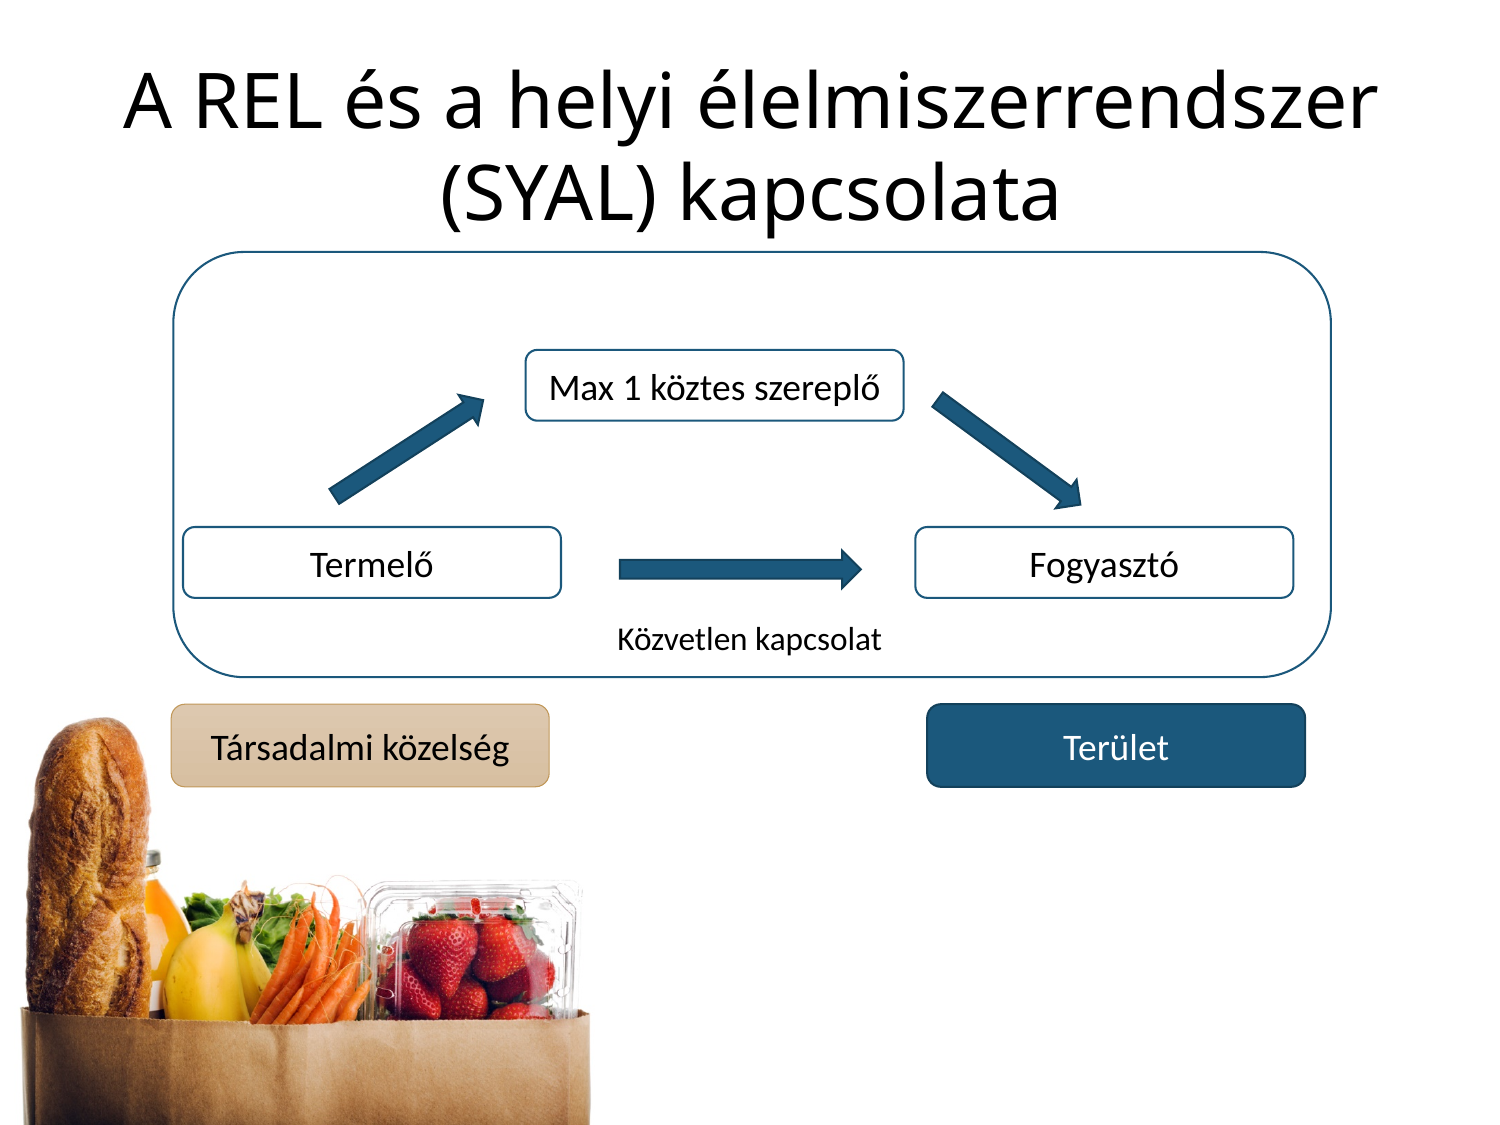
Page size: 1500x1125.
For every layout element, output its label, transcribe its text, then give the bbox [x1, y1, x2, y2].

text_box [932, 392, 1081, 509]
picture [0, 677, 644, 1125]
text_box Fogyasztó [915, 527, 1294, 598]
text_box [329, 394, 484, 504]
title A REL és a helyi élelmiszerrendszer (SYAL) kapcsolata [105, 34, 1400, 253]
text_box Társadalmi közelség [171, 704, 550, 787]
text_box Terület [927, 704, 1306, 787]
text_box Max 1 köztes szereplő [525, 349, 904, 421]
text_box Közvetlen kapcsolat [561, 609, 939, 665]
text_box [620, 550, 861, 589]
text_box Termelő [183, 527, 562, 598]
